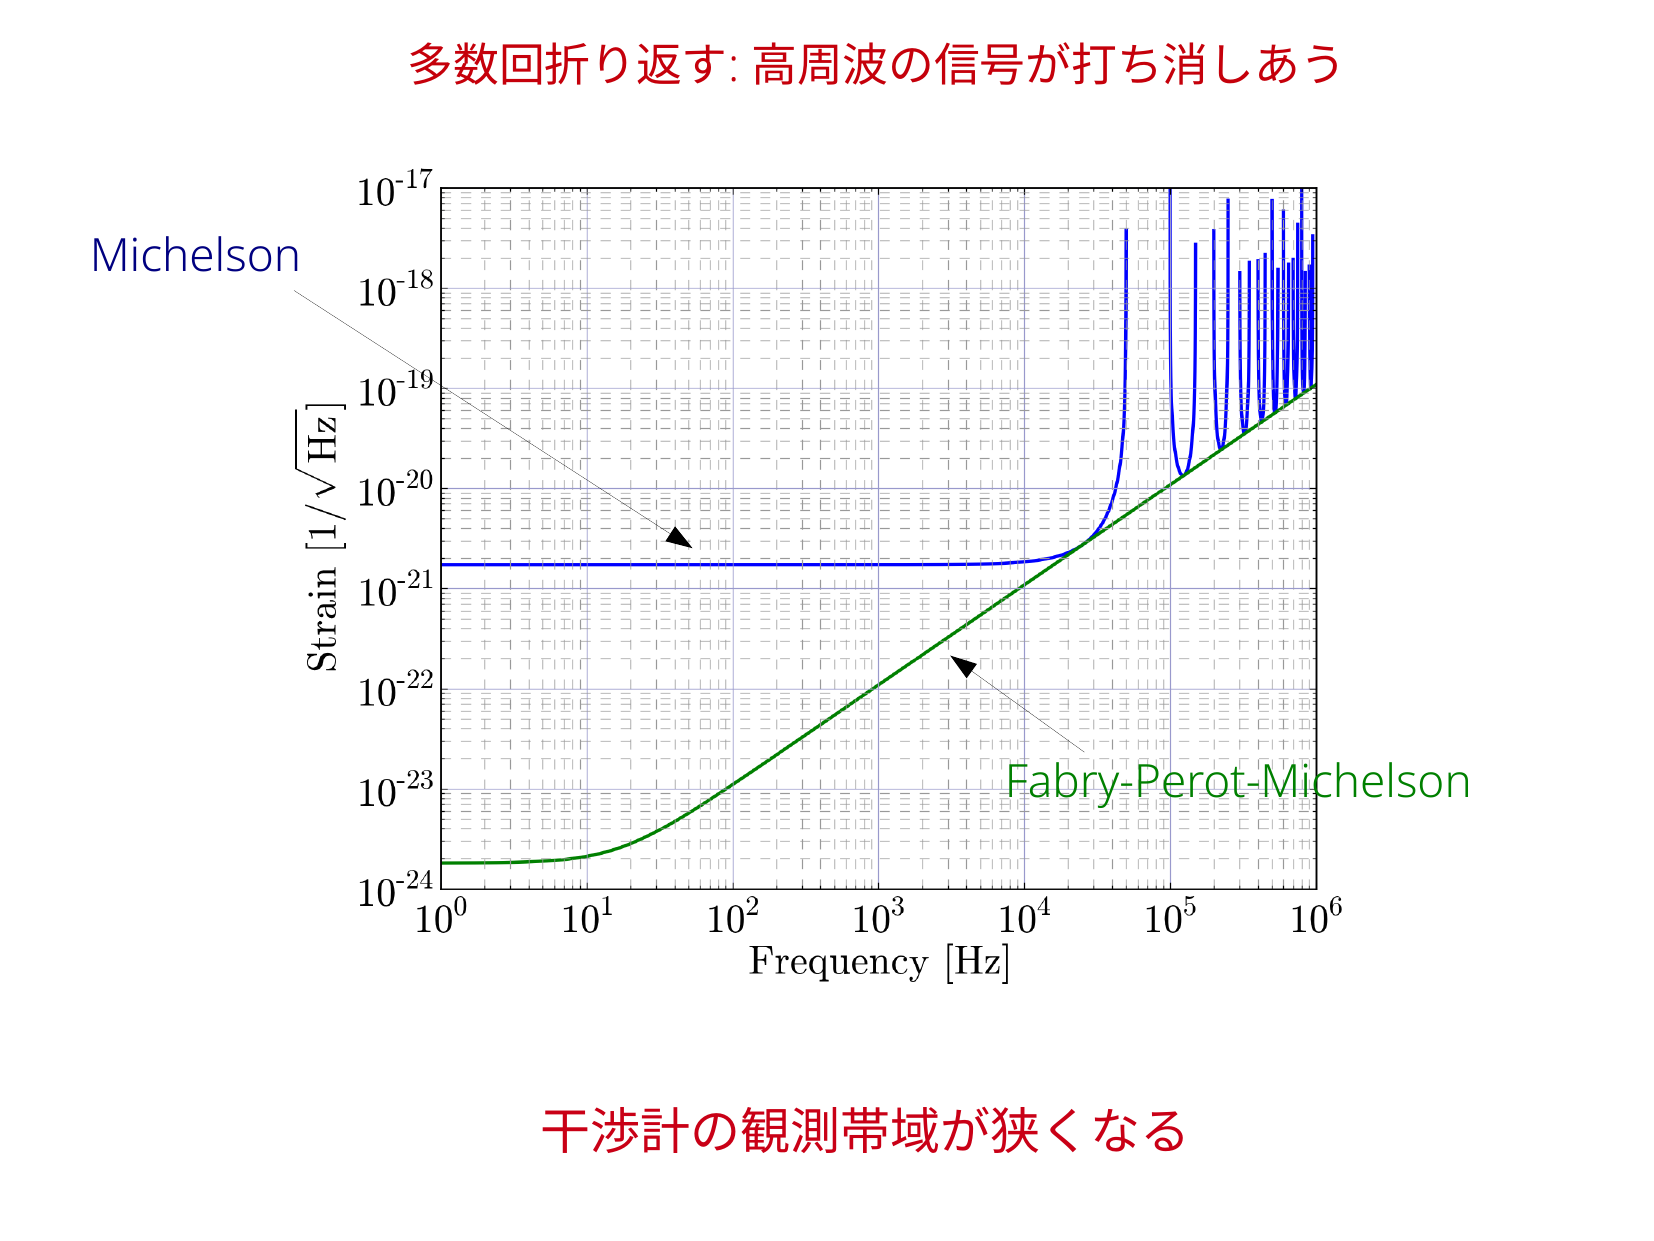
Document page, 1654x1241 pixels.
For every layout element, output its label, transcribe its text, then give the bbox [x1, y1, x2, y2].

text_box Michelson [75, 215, 334, 299]
text_box Fabry-Perot-Michelson [990, 741, 1536, 826]
text_box 多数回折り返す: 高周波の信号が打ち消しあう [393, 21, 1369, 106]
picture [276, 157, 1353, 996]
text_box 干渉計の観測帯域が狭くなる [526, 1084, 1210, 1175]
